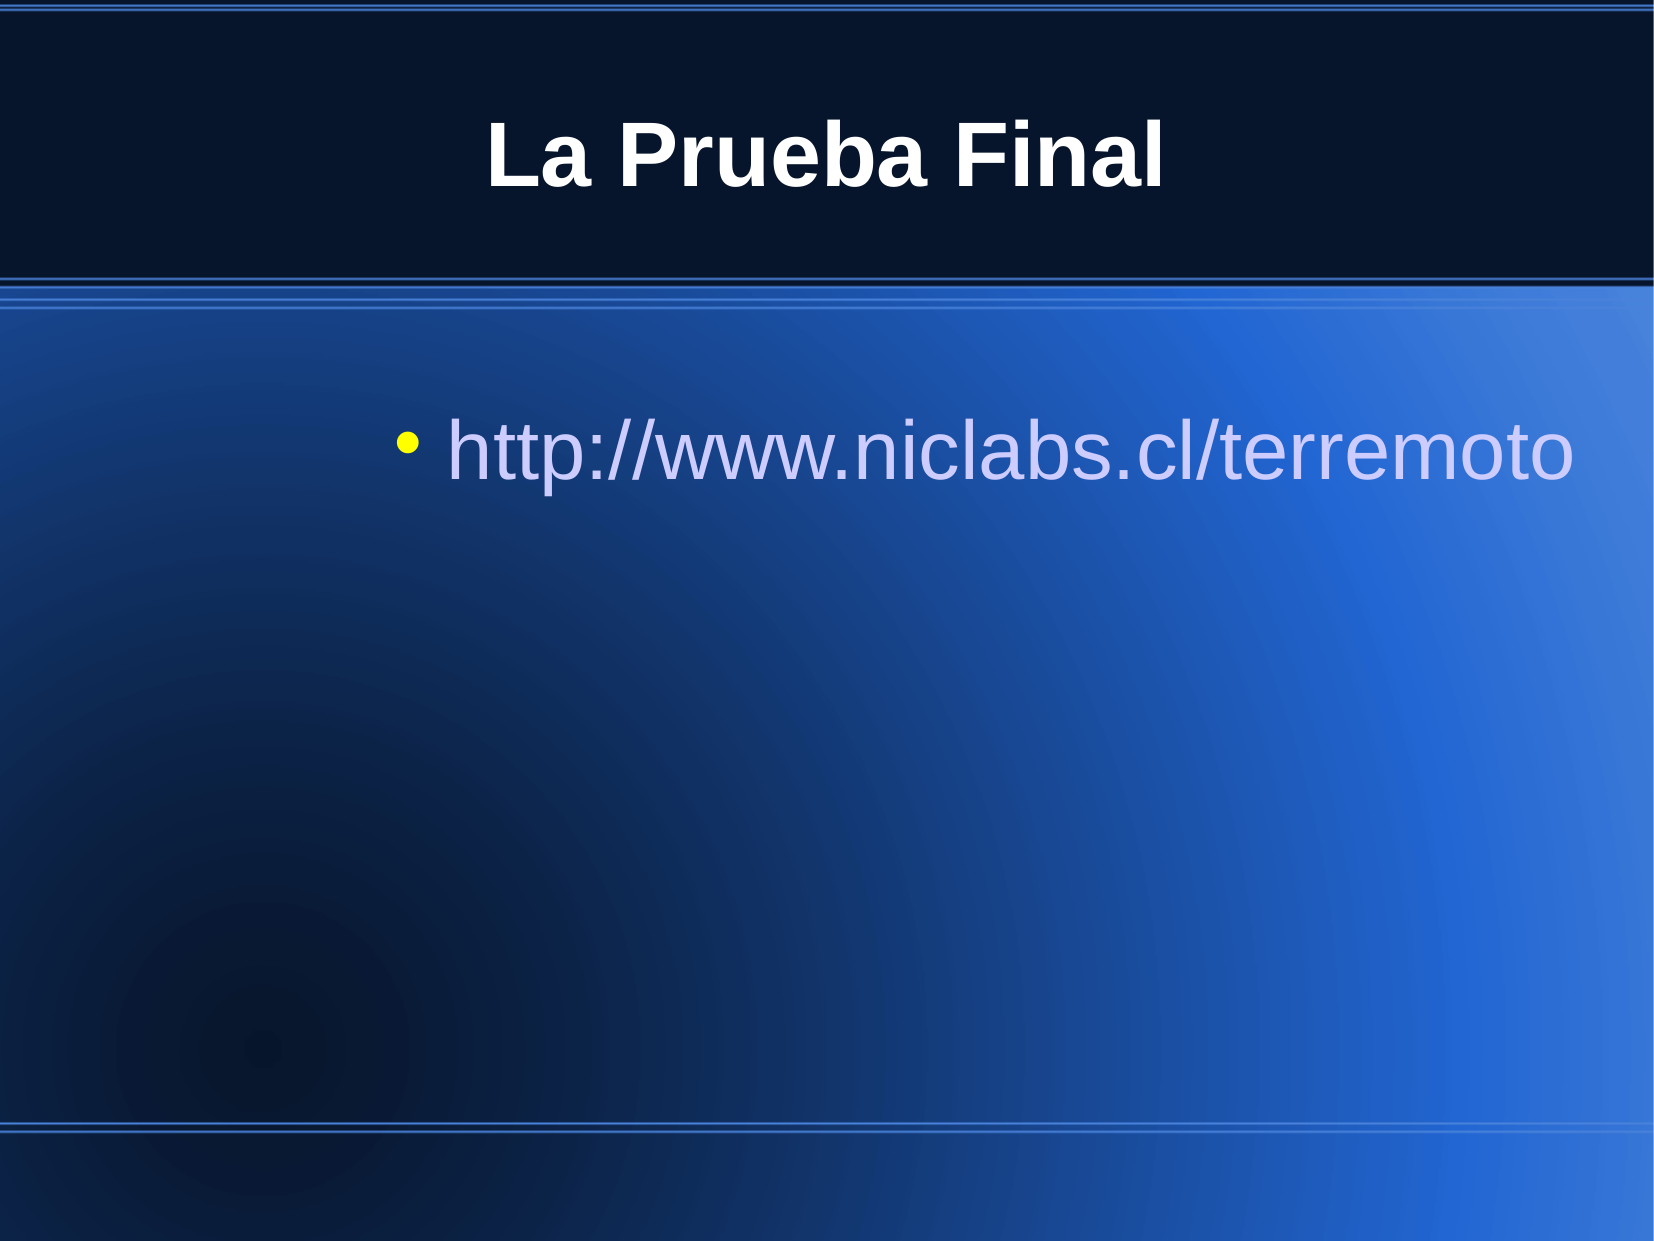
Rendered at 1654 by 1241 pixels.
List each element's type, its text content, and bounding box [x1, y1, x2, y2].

picture [0, 0, 1654, 1241]
list http://www.niclabs.cl/terremoto [376, 399, 1654, 1181]
title La Prueba Final [82, 49, 1571, 257]
